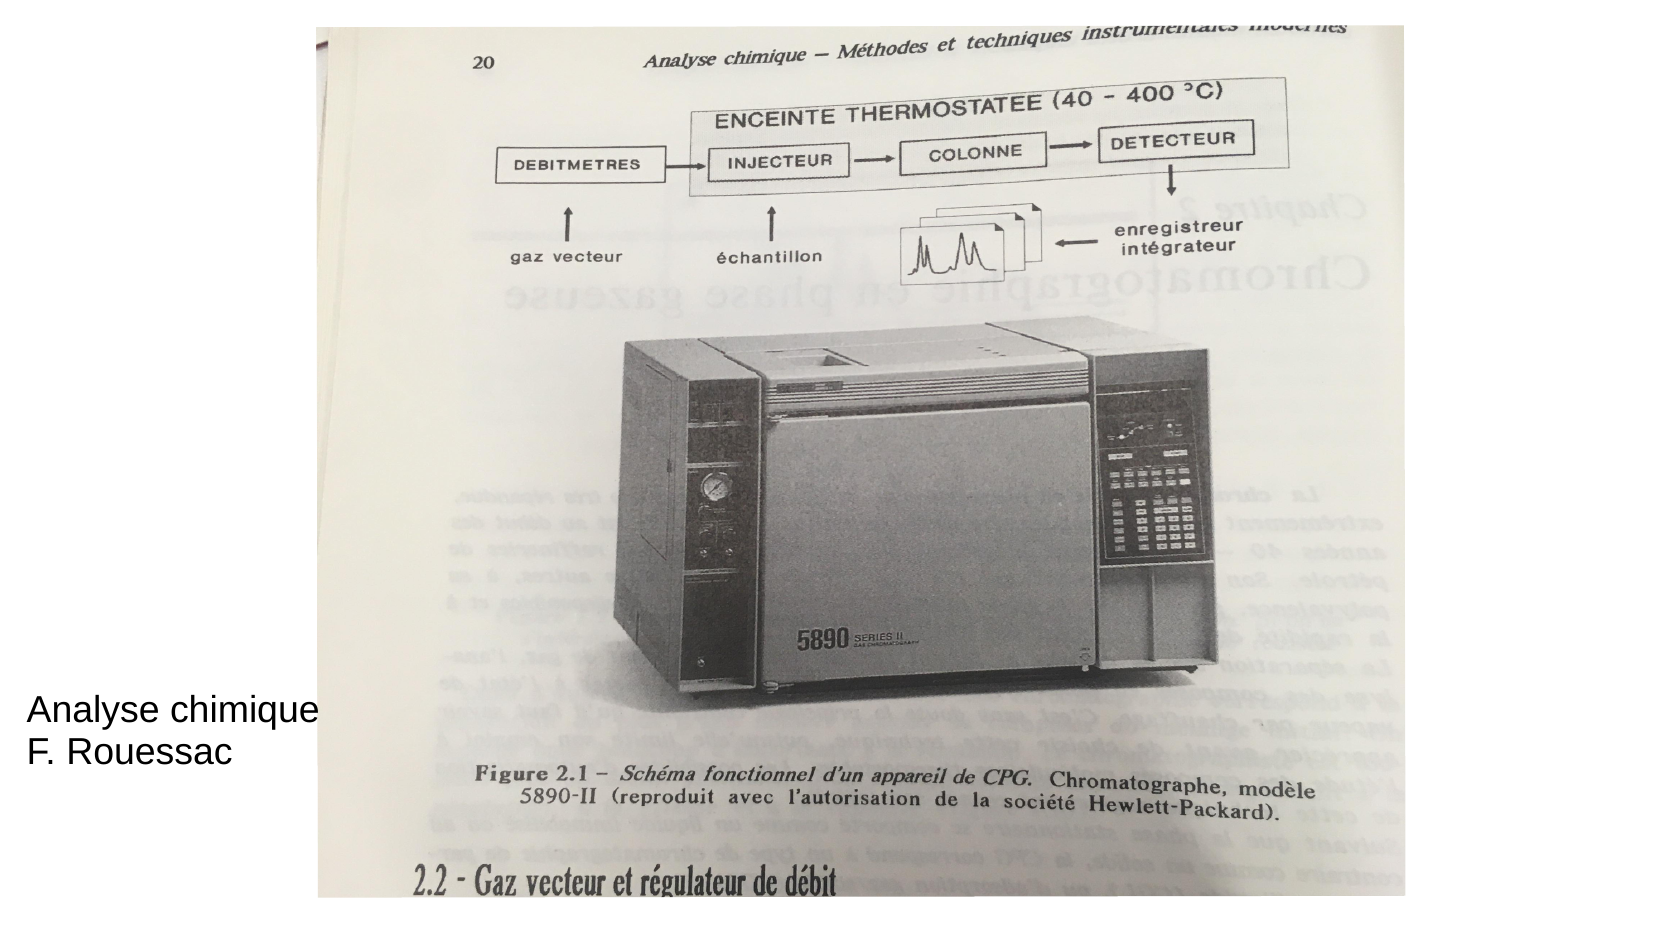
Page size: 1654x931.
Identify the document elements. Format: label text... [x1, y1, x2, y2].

text_box Analyse chimique F. Rouessac [11, 680, 343, 780]
picture [315, 25, 1406, 898]
